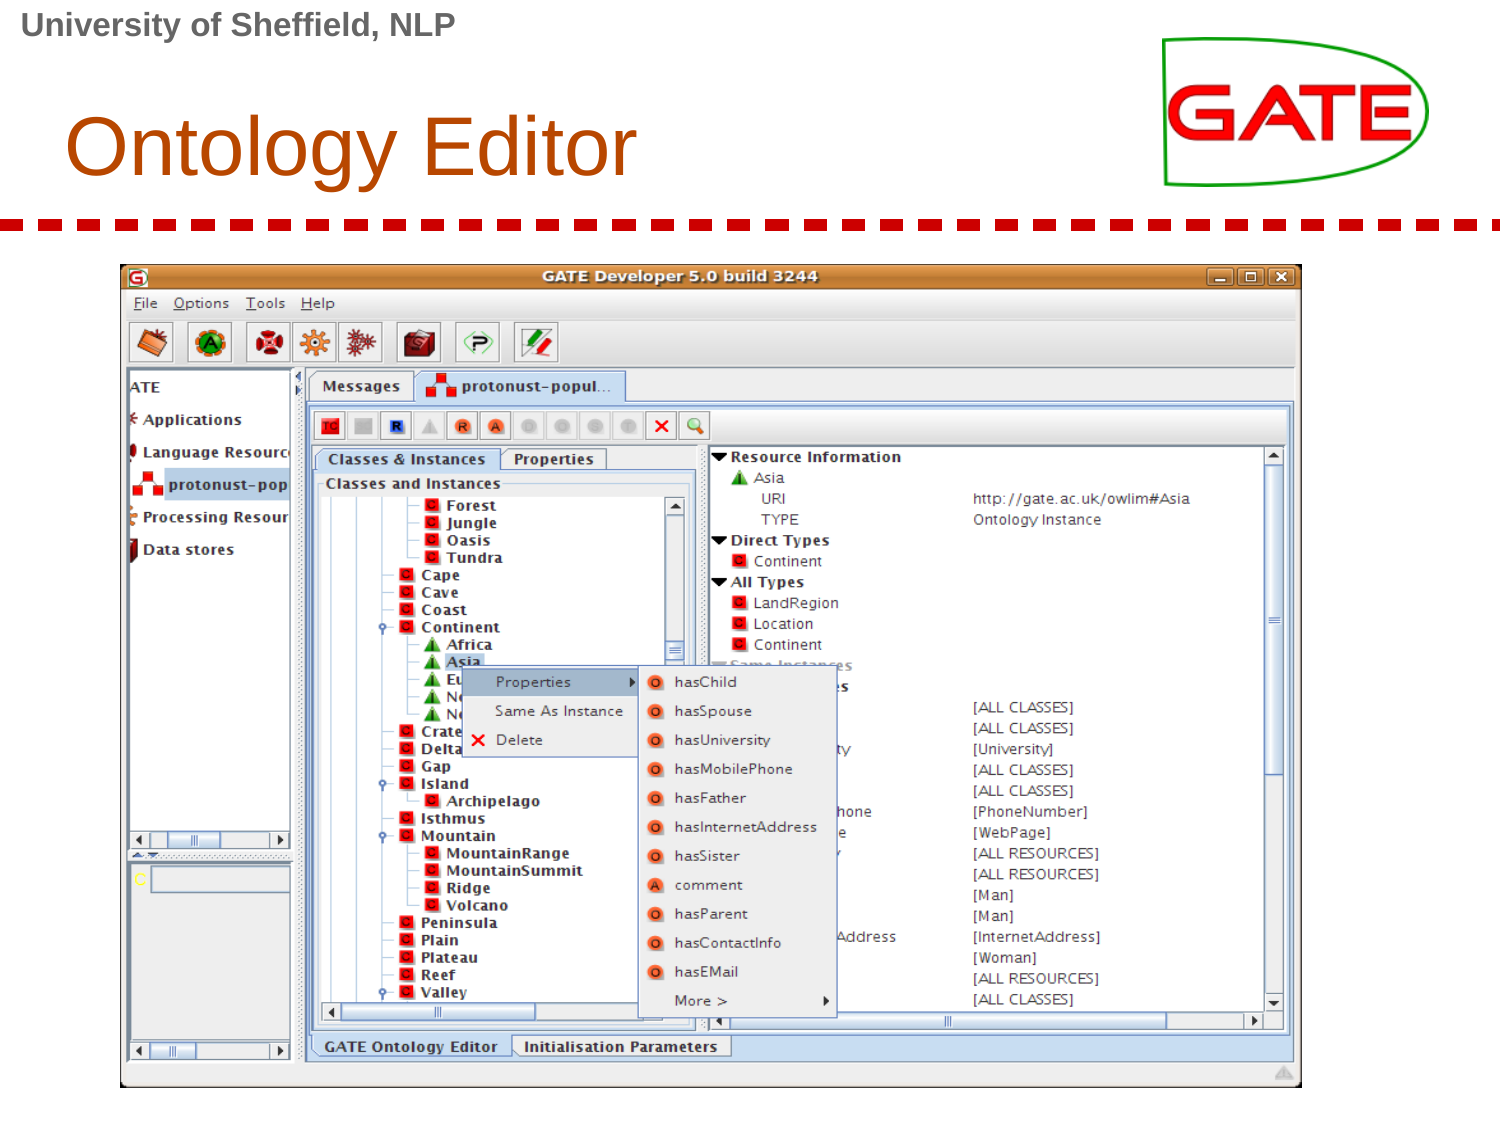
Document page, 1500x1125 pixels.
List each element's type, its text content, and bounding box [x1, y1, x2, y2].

picture [1162, 37, 1429, 187]
title Ontology Editor [50, 53, 970, 241]
picture [120, 264, 1302, 1088]
